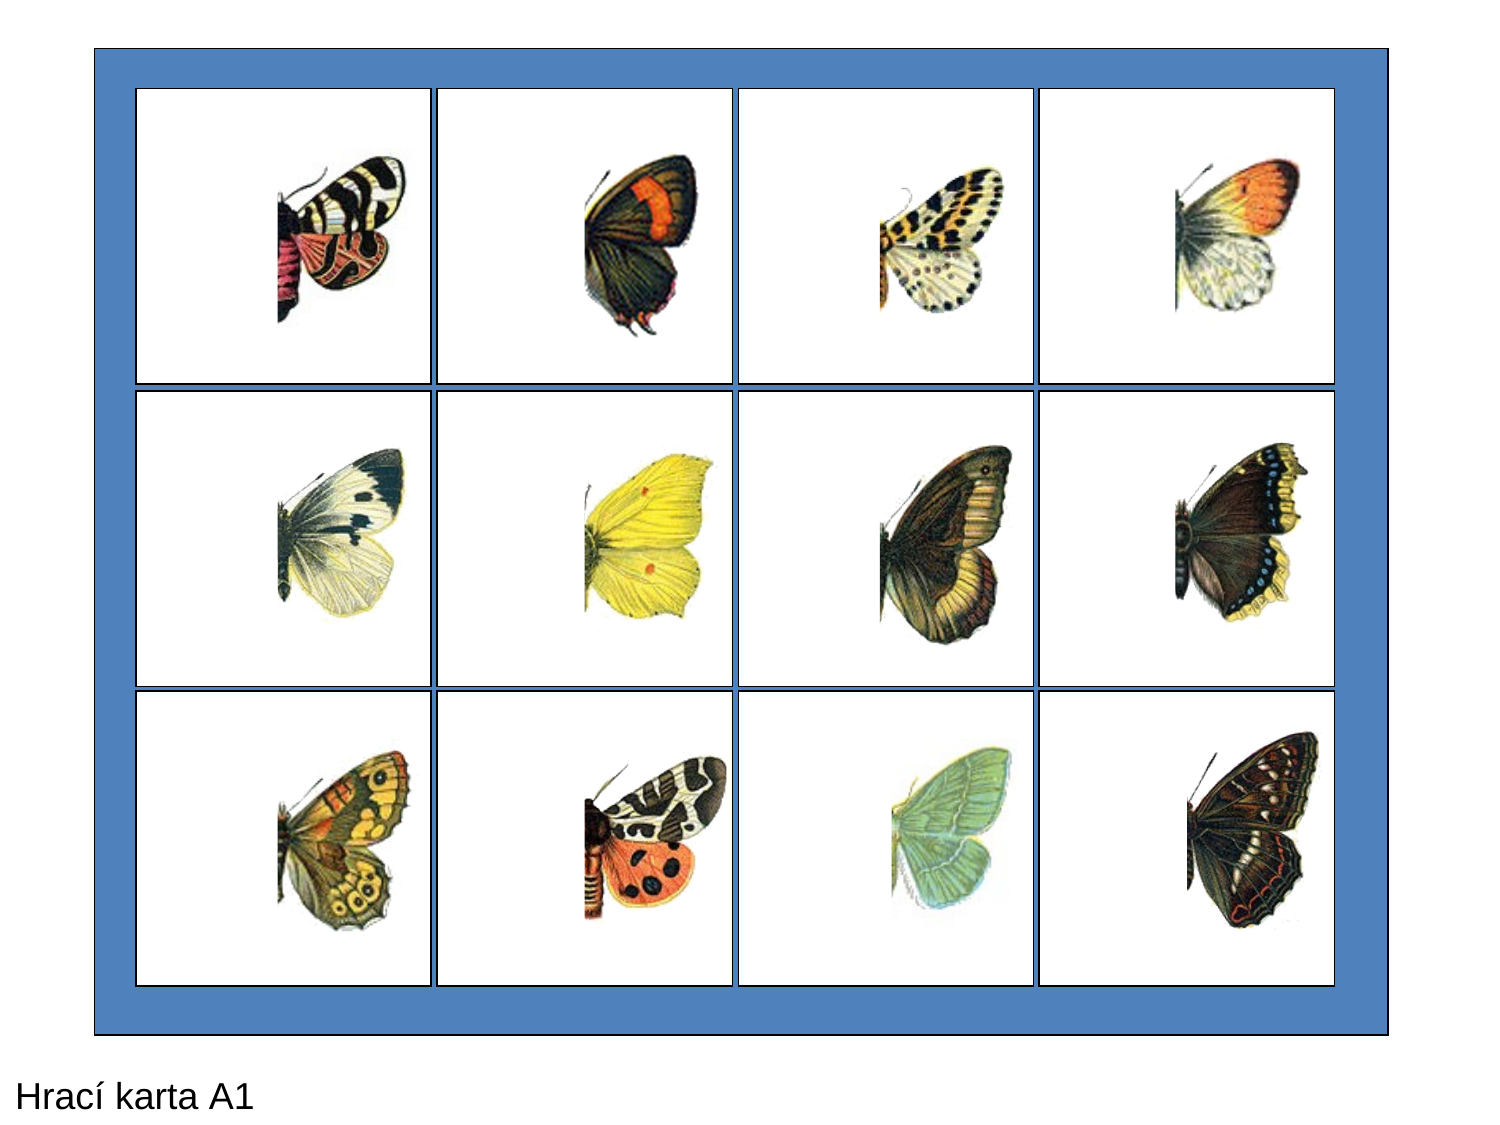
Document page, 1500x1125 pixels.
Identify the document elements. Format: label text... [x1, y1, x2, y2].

picture [584, 137, 703, 359]
picture [879, 432, 1016, 650]
picture [584, 444, 721, 639]
picture [1187, 727, 1326, 930]
picture [584, 751, 727, 927]
text_box [94, 48, 1388, 1035]
picture [277, 148, 414, 331]
picture [879, 160, 1011, 328]
picture [1175, 432, 1329, 632]
text_box Hrací karta A1 [0, 1064, 270, 1125]
picture [277, 444, 414, 624]
picture [277, 739, 420, 946]
picture [1175, 148, 1317, 328]
picture [891, 739, 1019, 927]
